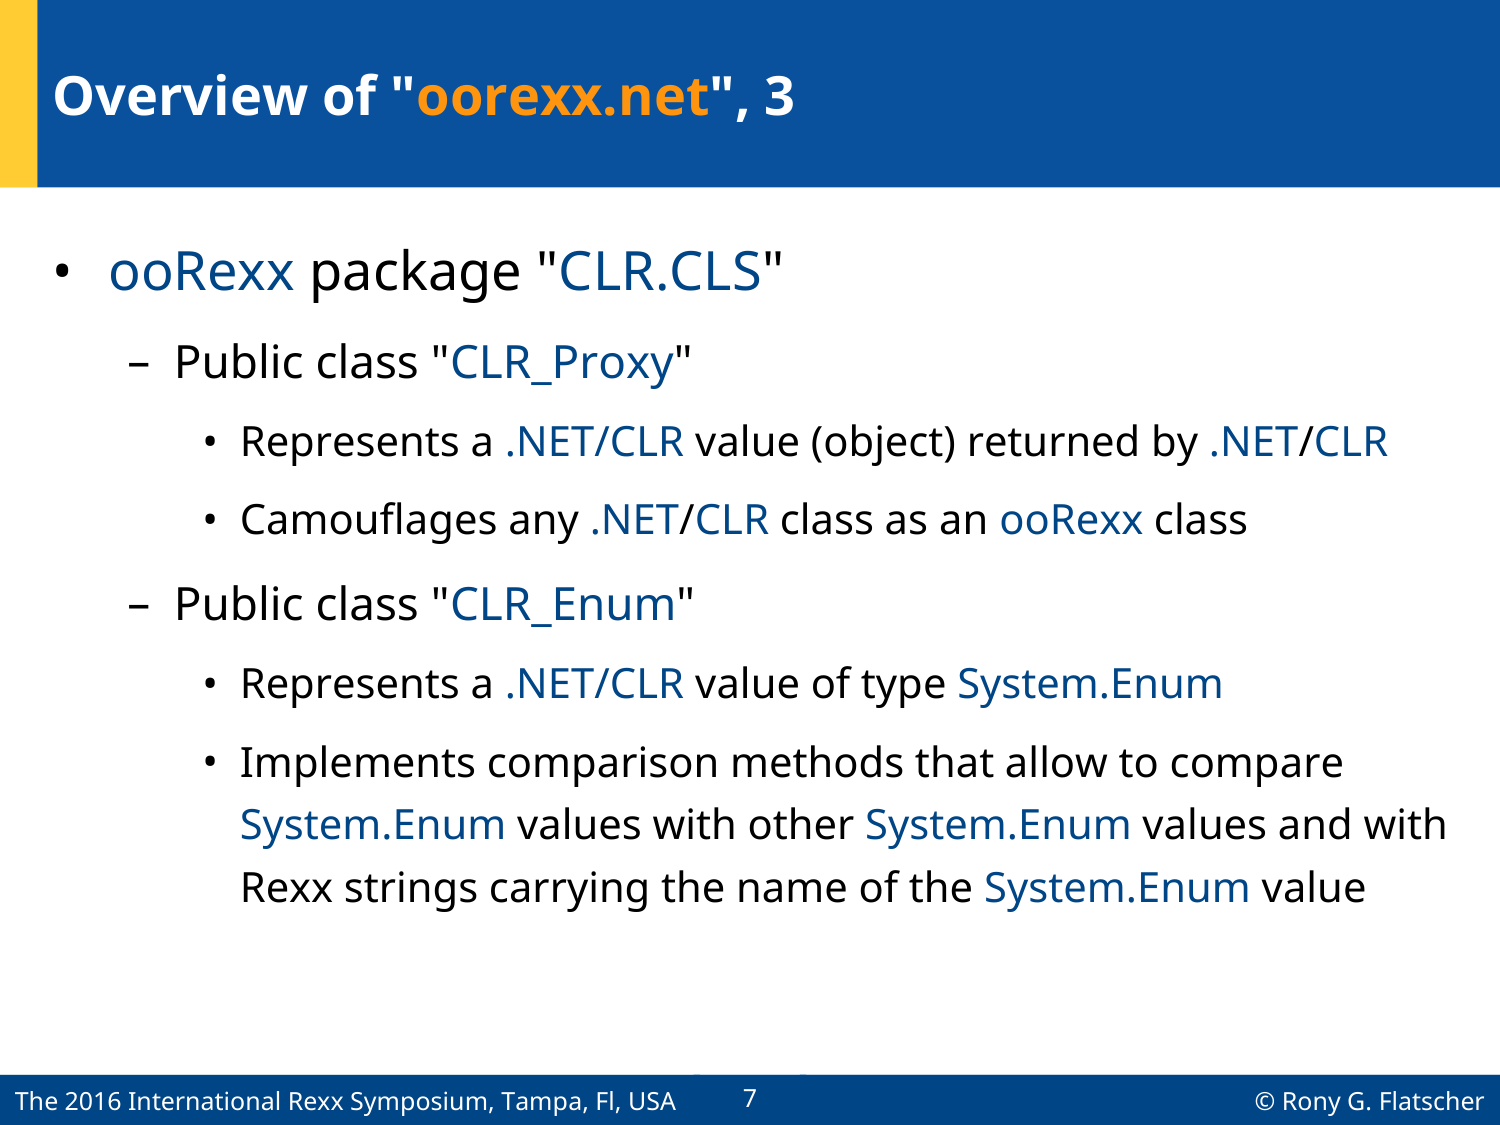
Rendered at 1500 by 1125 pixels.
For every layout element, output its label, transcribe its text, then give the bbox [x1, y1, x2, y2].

list ooRexx package "CLR.CLS" Public class "CLR_Proxy" Represents a .NET/CLR value (object) returned by .NET/CLR Camouflages any .NET/CLR class as an ooRexx class Public class "CLR_Enum" Represents a .NET/CLR value of type System.Enum Implements comparison methods that allow to compare System.Enum values with other System.Enum values and with Rexx strings carrying the name of the System.Enum value [37, 212, 1500, 1051]
title Overview of "oorexx.net", 3 [37, 0, 1500, 188]
